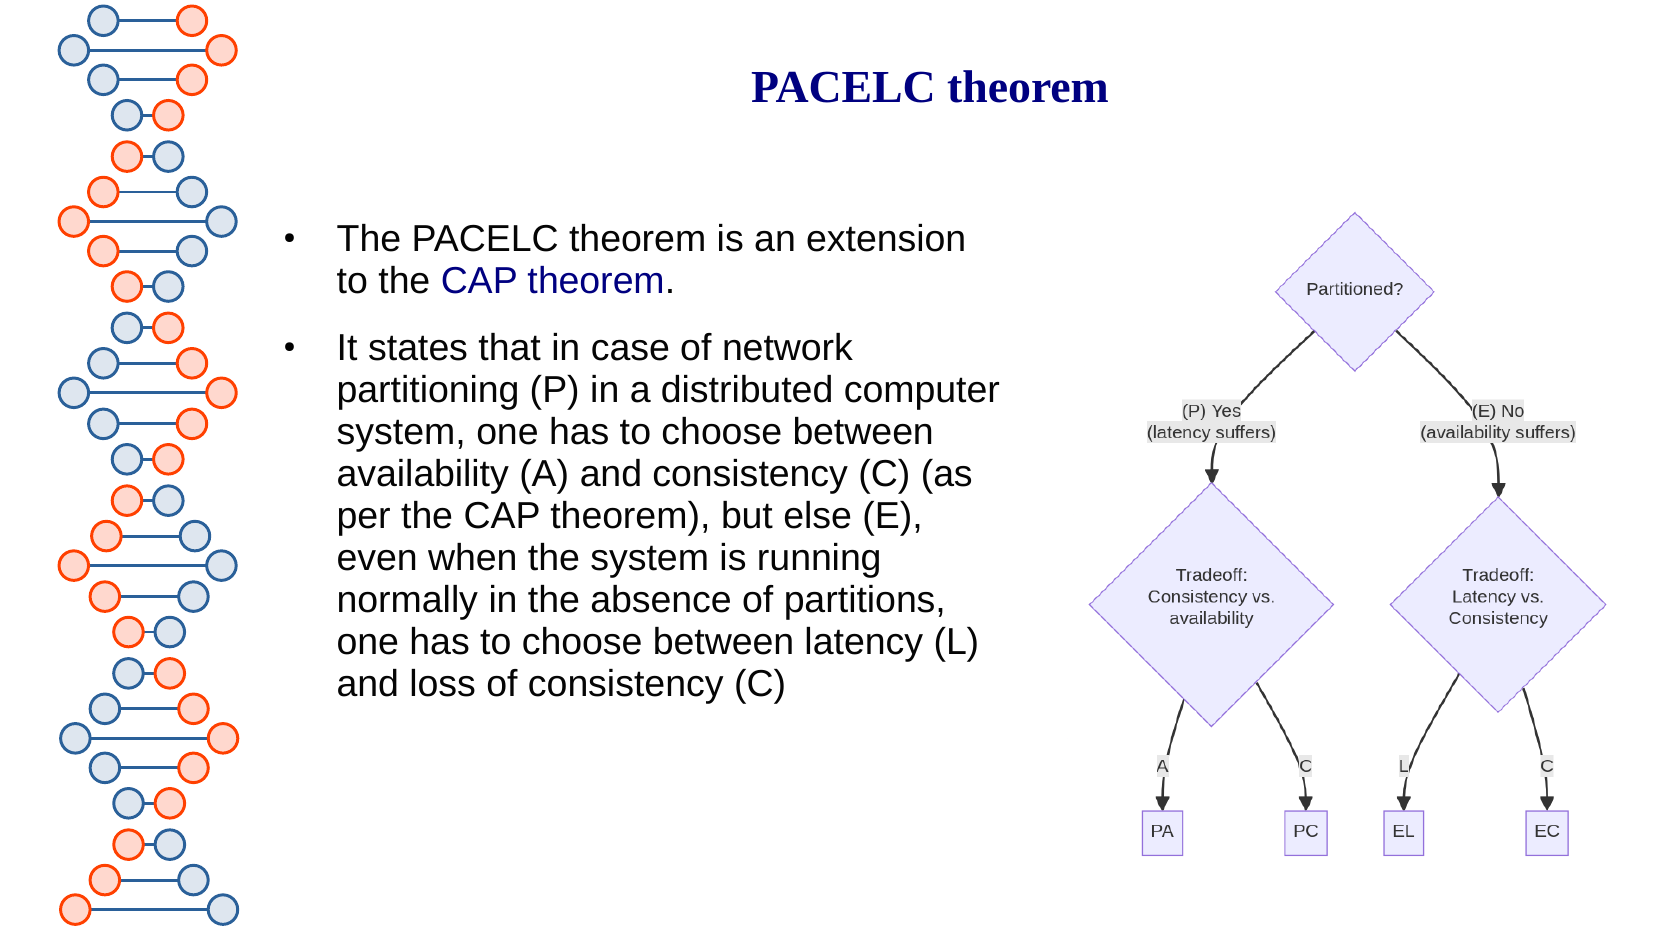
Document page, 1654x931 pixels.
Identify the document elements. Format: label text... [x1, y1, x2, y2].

list The PACELC theorem is an extension to the CAP theorem. It states that in case of network partitioning (P) in a distributed computer system, one has to choose between availability (A) and consistency (C) (as per the CAP theorem), but else (E), even when the system is running normally in the absence of partitions, one has to choose between latency (L) and loss of consistency (C) [265, 217, 1004, 886]
picture [1062, 209, 1643, 857]
title PACELC theorem [265, 35, 1595, 189]
